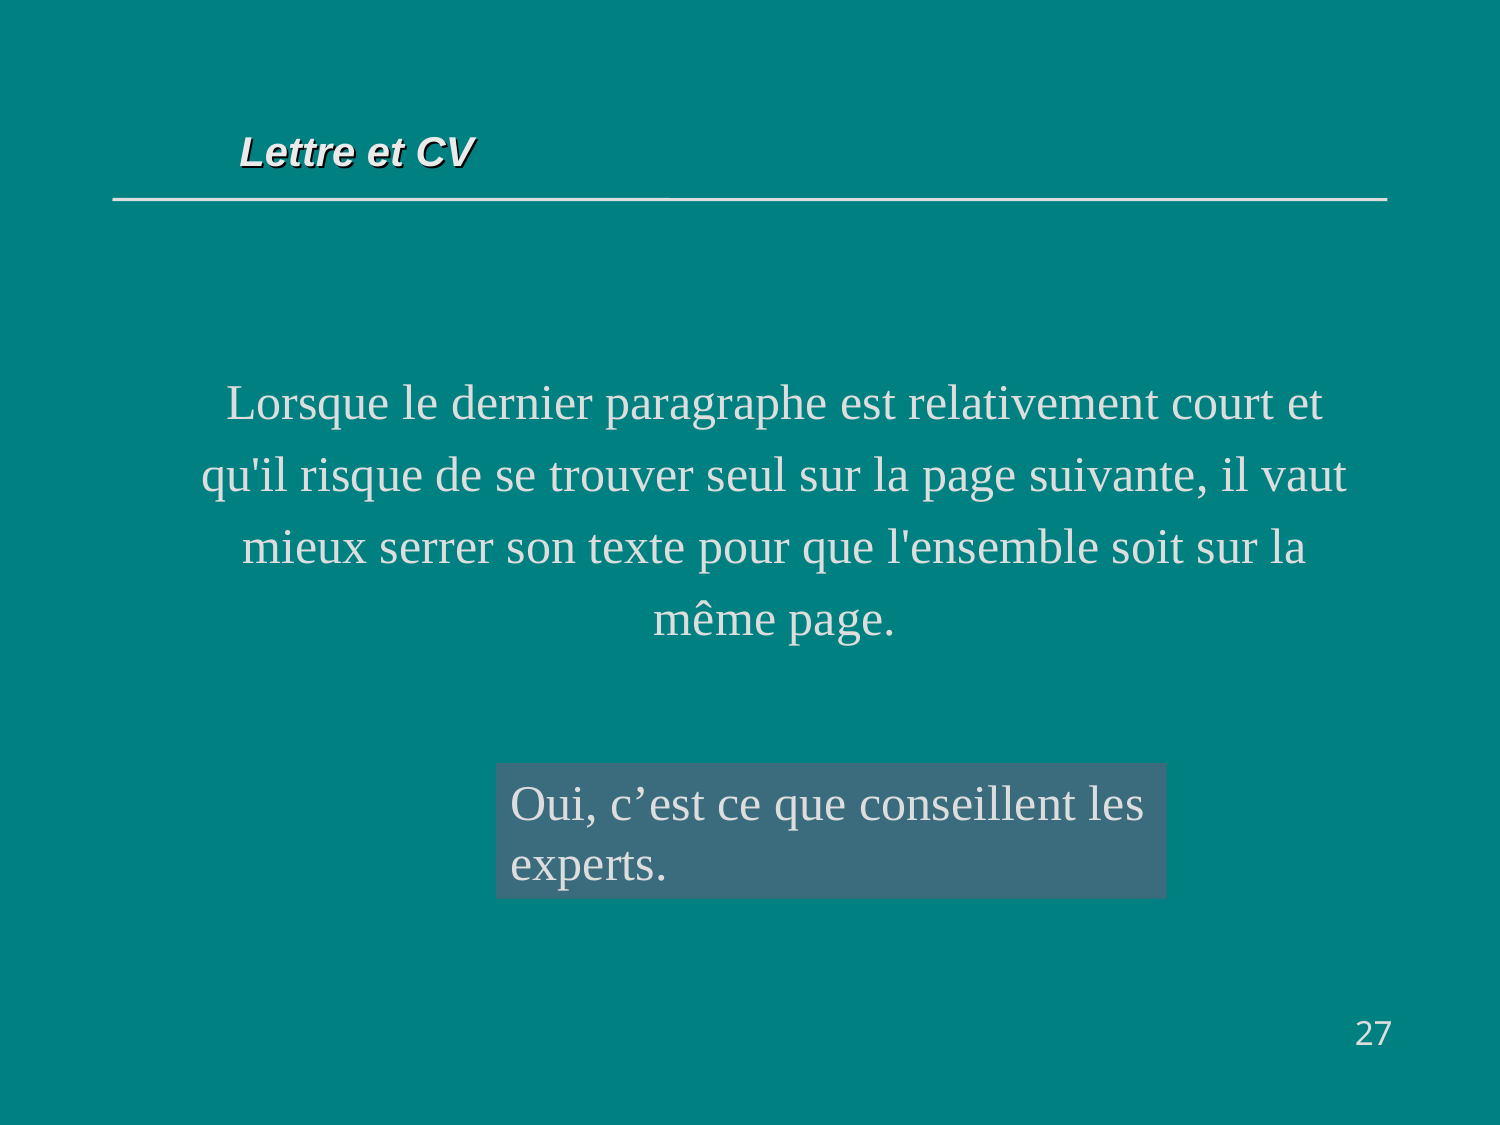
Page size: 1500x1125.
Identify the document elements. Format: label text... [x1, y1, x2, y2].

text_box Lorsque le dernier paragraphe est relativement court et qu'il risque de se trouver seul sur la page suivante, il vaut mieux serrer son texte pour que l'ensemble soit sur la même page. V / F [174, 349, 1376, 834]
text_box Oui, c’est ce que conseillent les experts. [495, 763, 1167, 899]
text_box Lettre et CV [224, 116, 489, 183]
